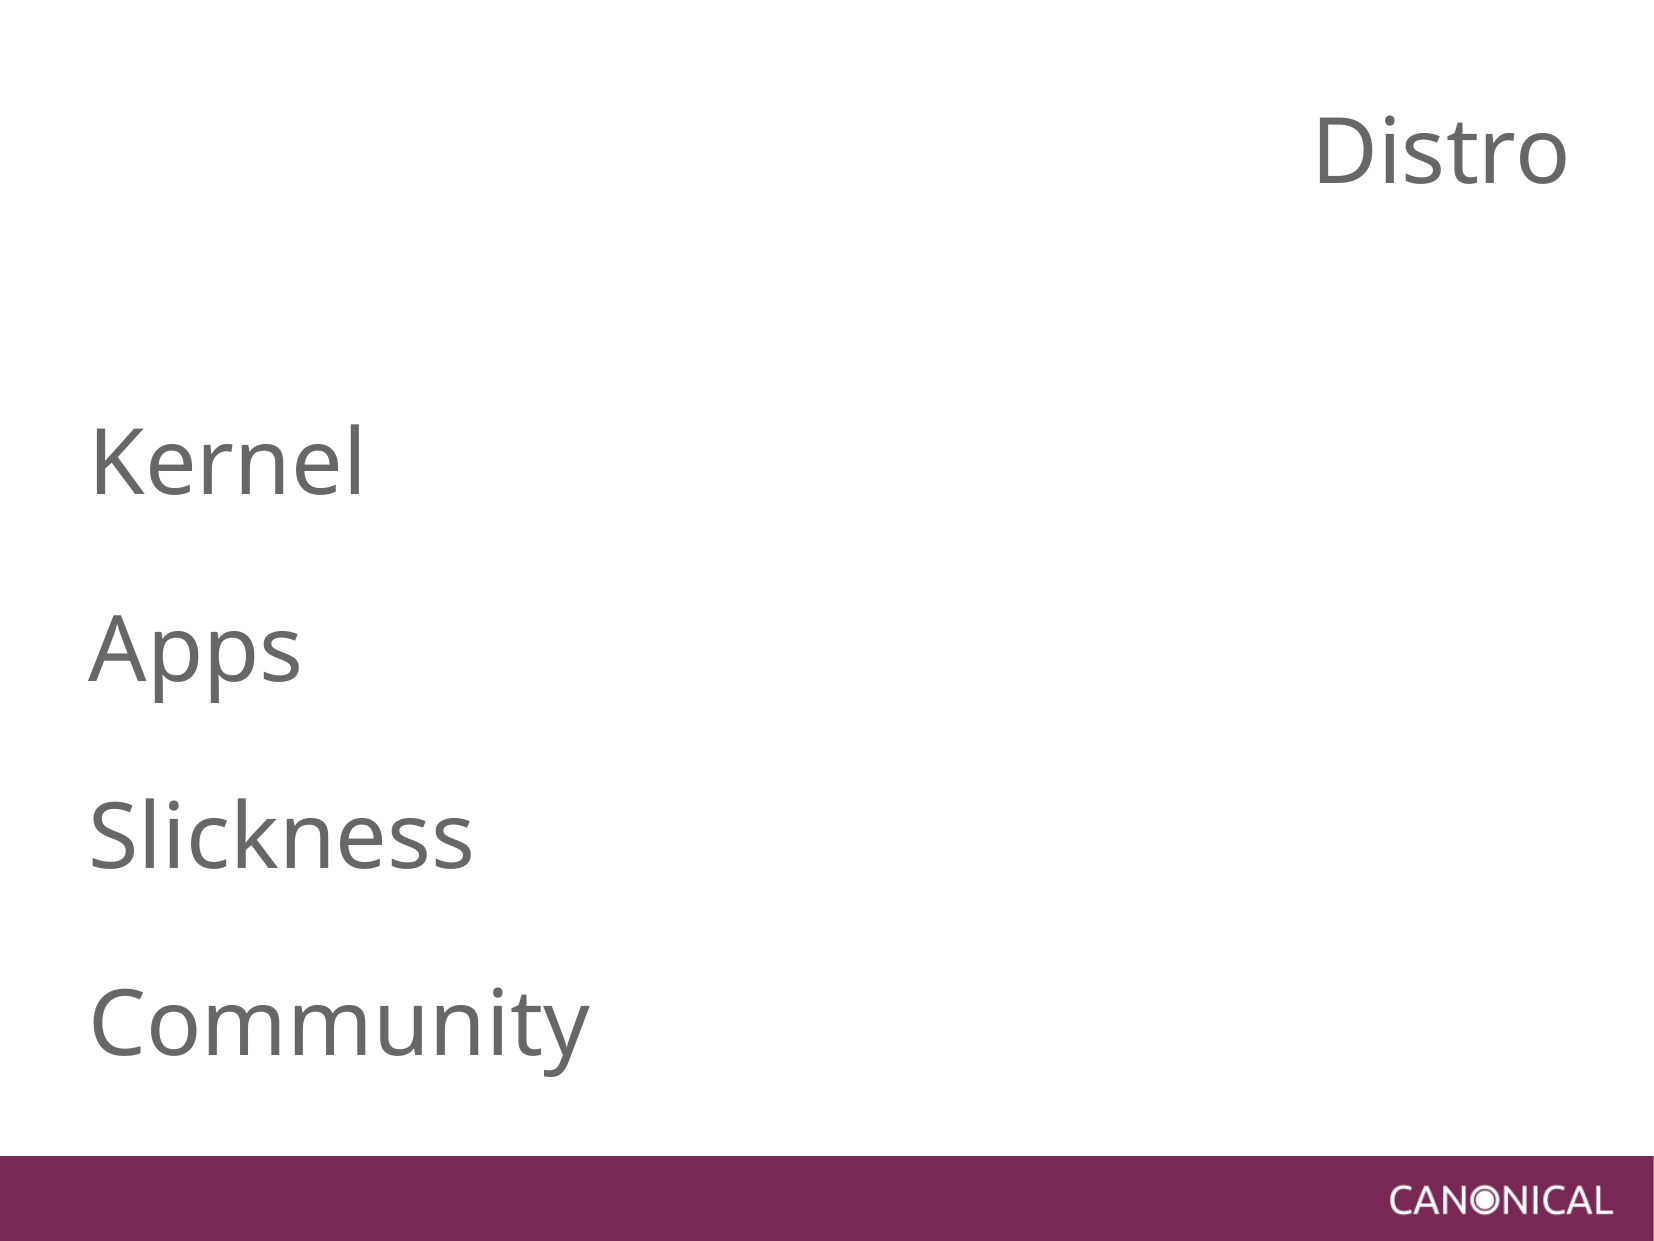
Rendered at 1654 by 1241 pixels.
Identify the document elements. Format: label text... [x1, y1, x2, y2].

text_box Kernel Apps Slickness Community [88, 354, 1577, 1123]
picture [0, 1156, 1654, 1241]
subtitle Distro [82, 56, 1571, 237]
